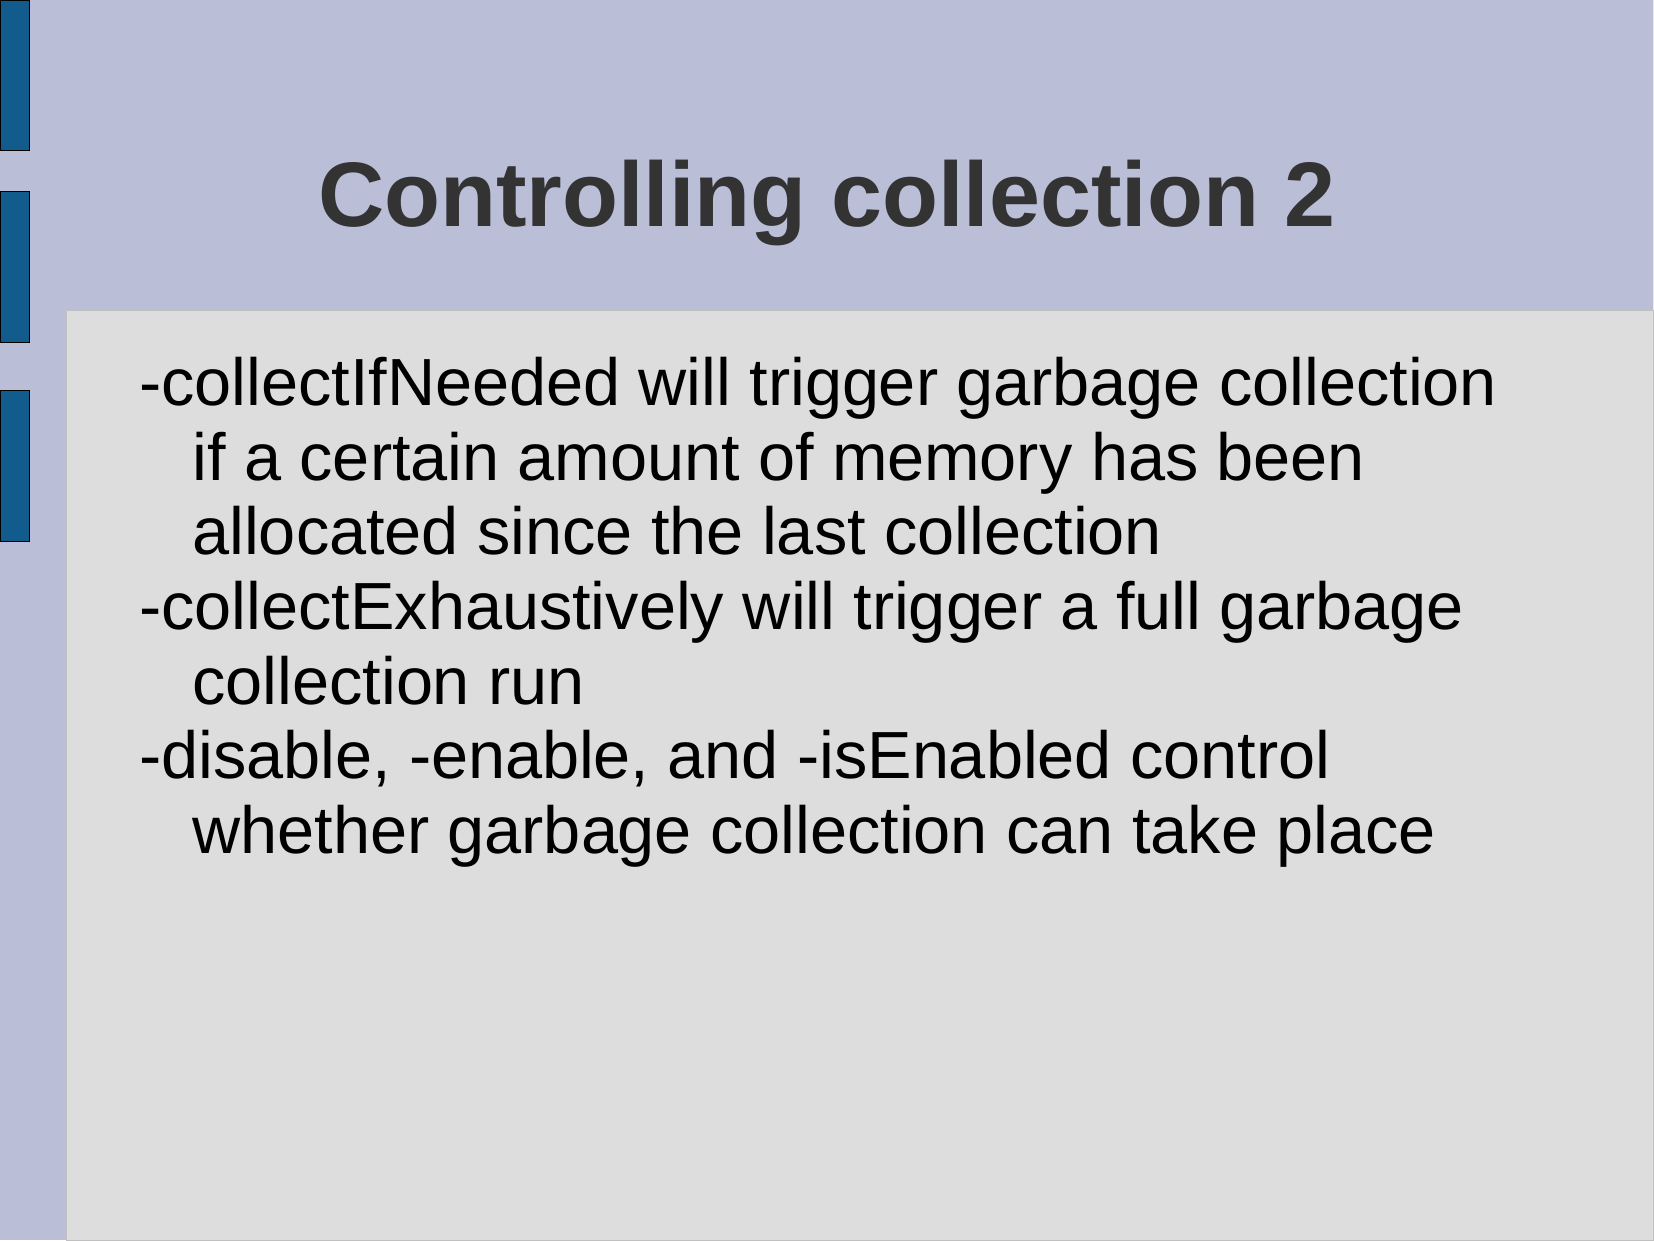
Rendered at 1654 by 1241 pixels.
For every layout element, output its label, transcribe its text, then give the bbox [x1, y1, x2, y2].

list -collectIfNeeded will trigger garbage collection if a certain amount of memory has been allocated since the last collection -collectExhaustively will trigger a full garbage collection run -disable, -enable, and -isEnabled control whether garbage collection can take place [121, 344, 1534, 1127]
title Controlling collection 2 [121, 91, 1534, 299]
